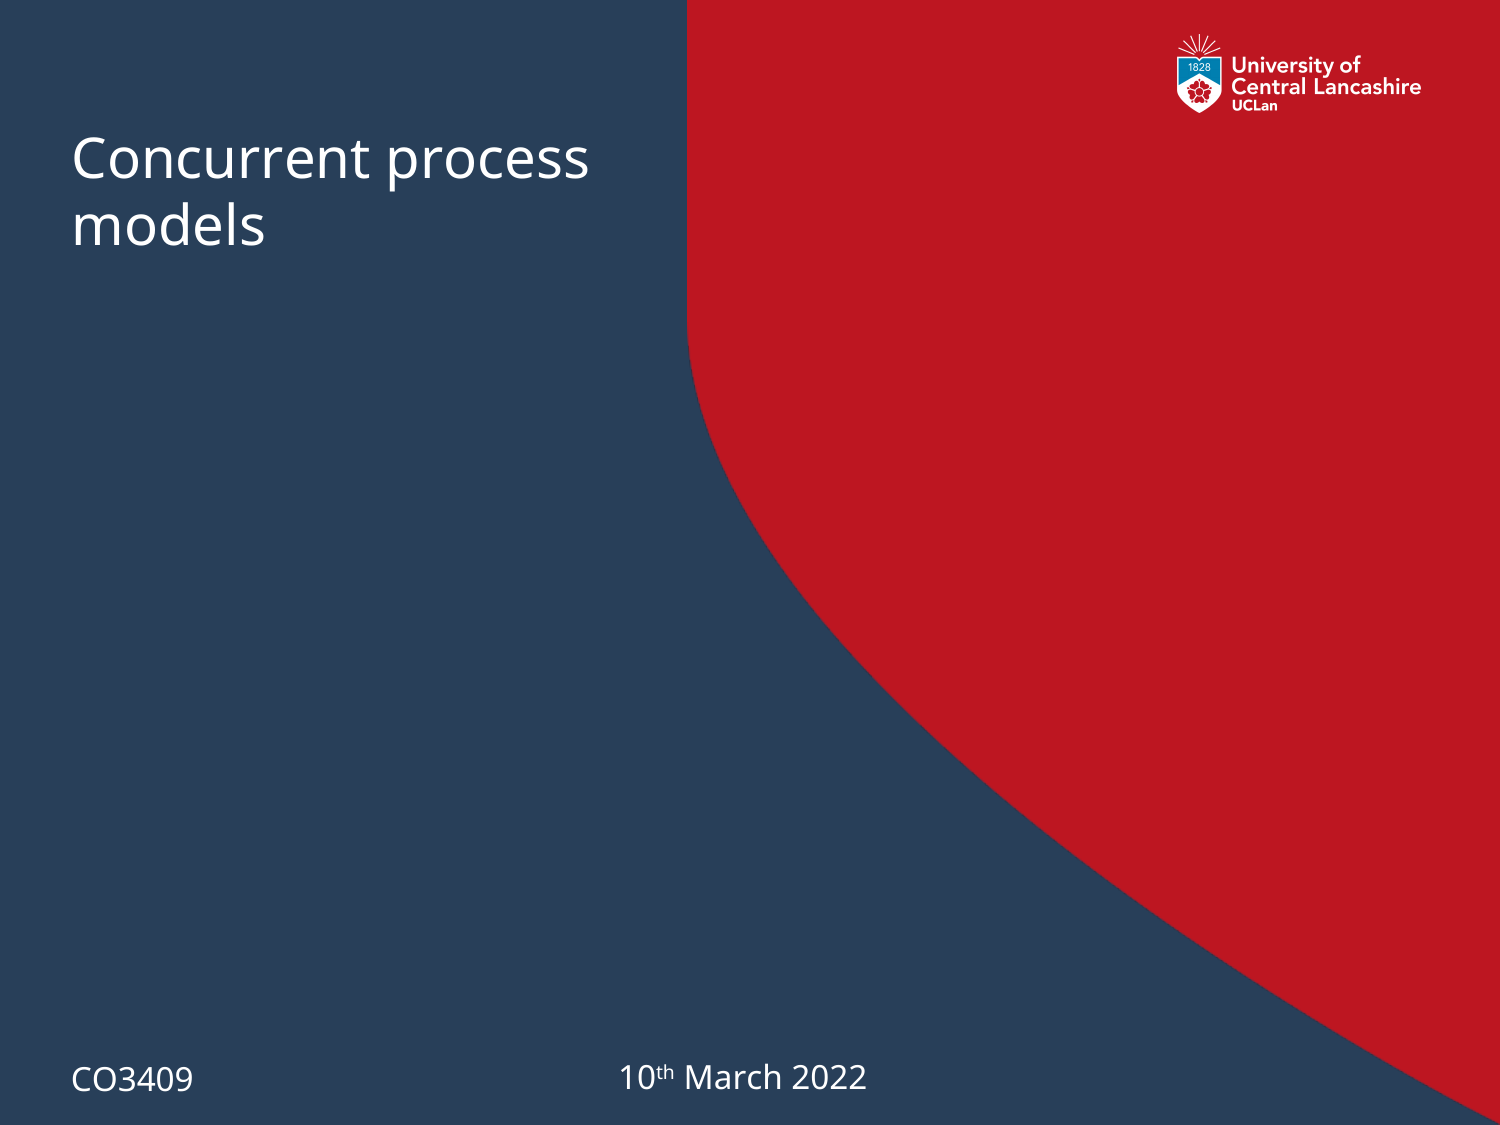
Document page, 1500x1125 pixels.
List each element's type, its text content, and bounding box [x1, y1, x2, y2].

text_box Concurrent process models [56, 68, 1185, 310]
picture [687, 0, 1500, 1125]
